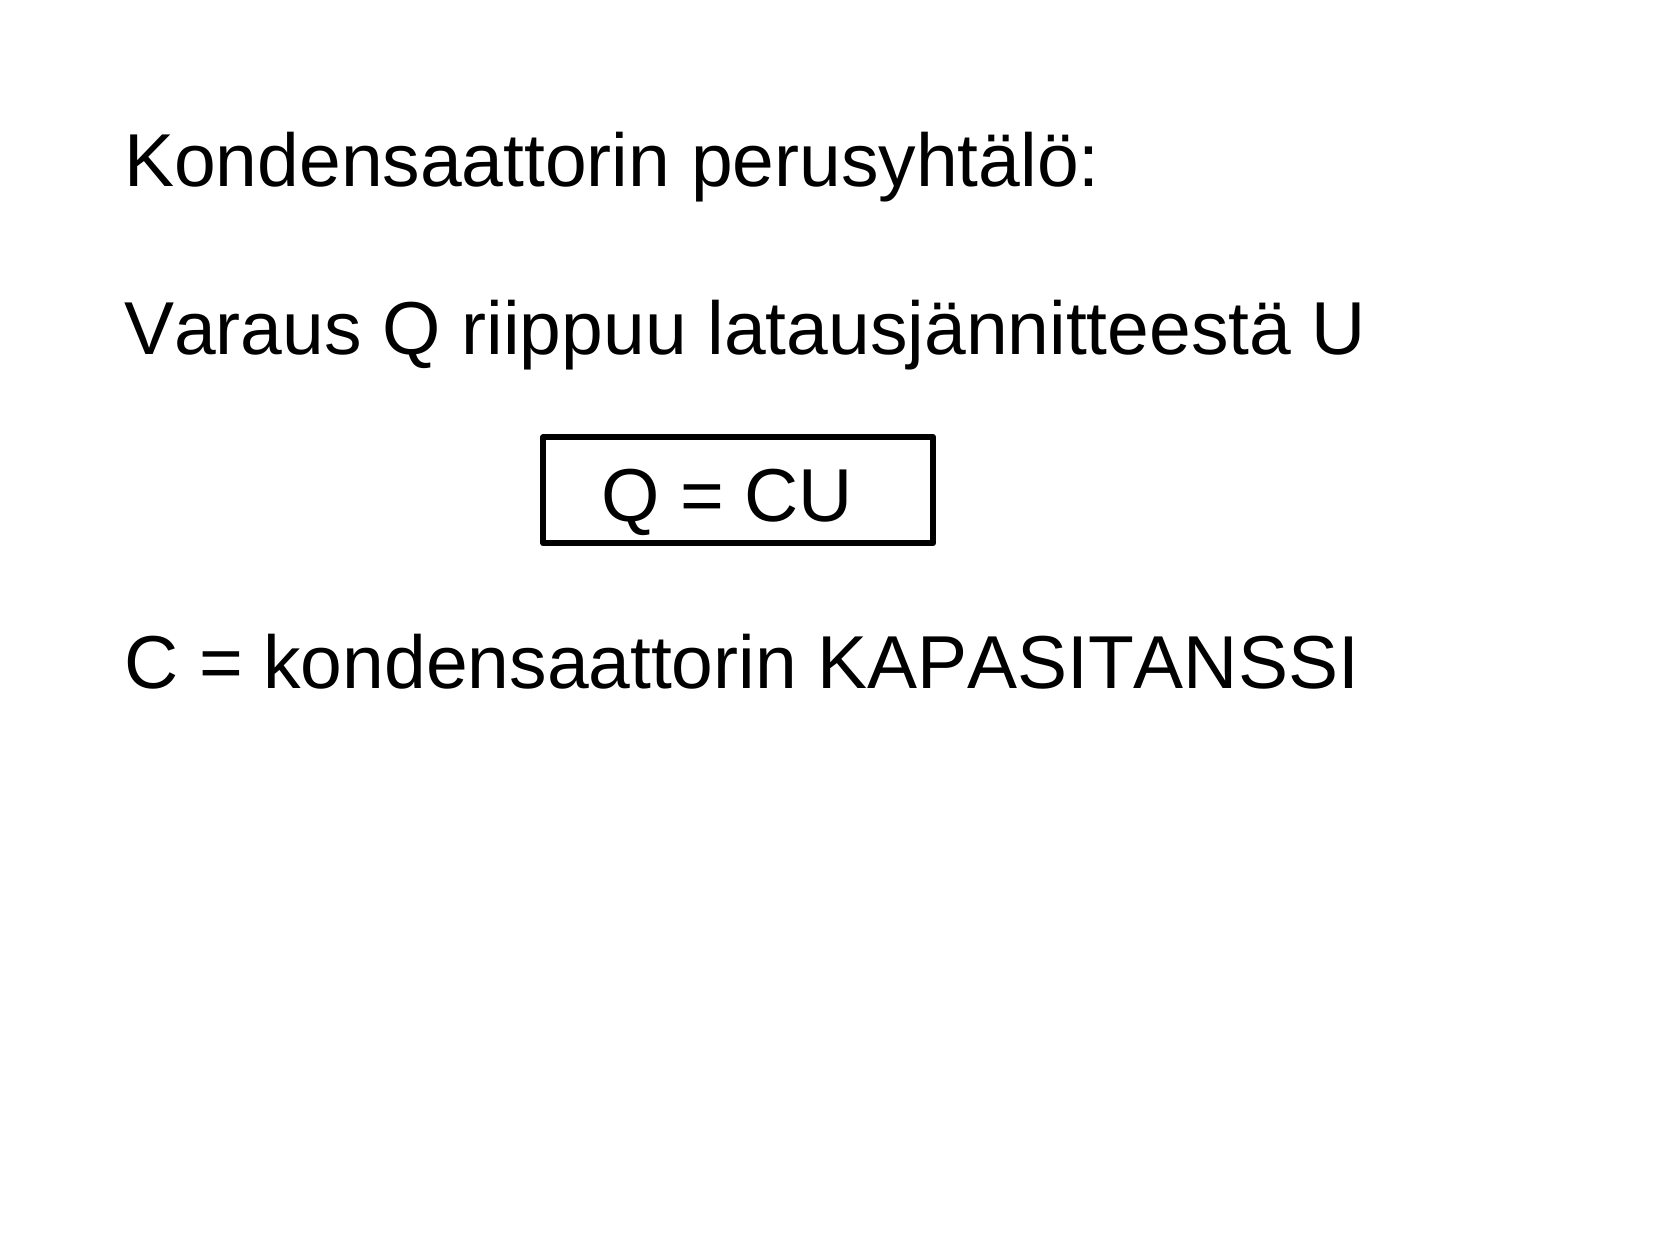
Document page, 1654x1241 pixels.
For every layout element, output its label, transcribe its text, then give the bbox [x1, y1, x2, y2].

text_box [543, 437, 934, 544]
text_box Kondensaattorin perusyhtälö: Varaus Q riippuu latausjännitteestä U Q = CU C = kondensaattorin KAPASITANSSI [109, 107, 1477, 1241]
